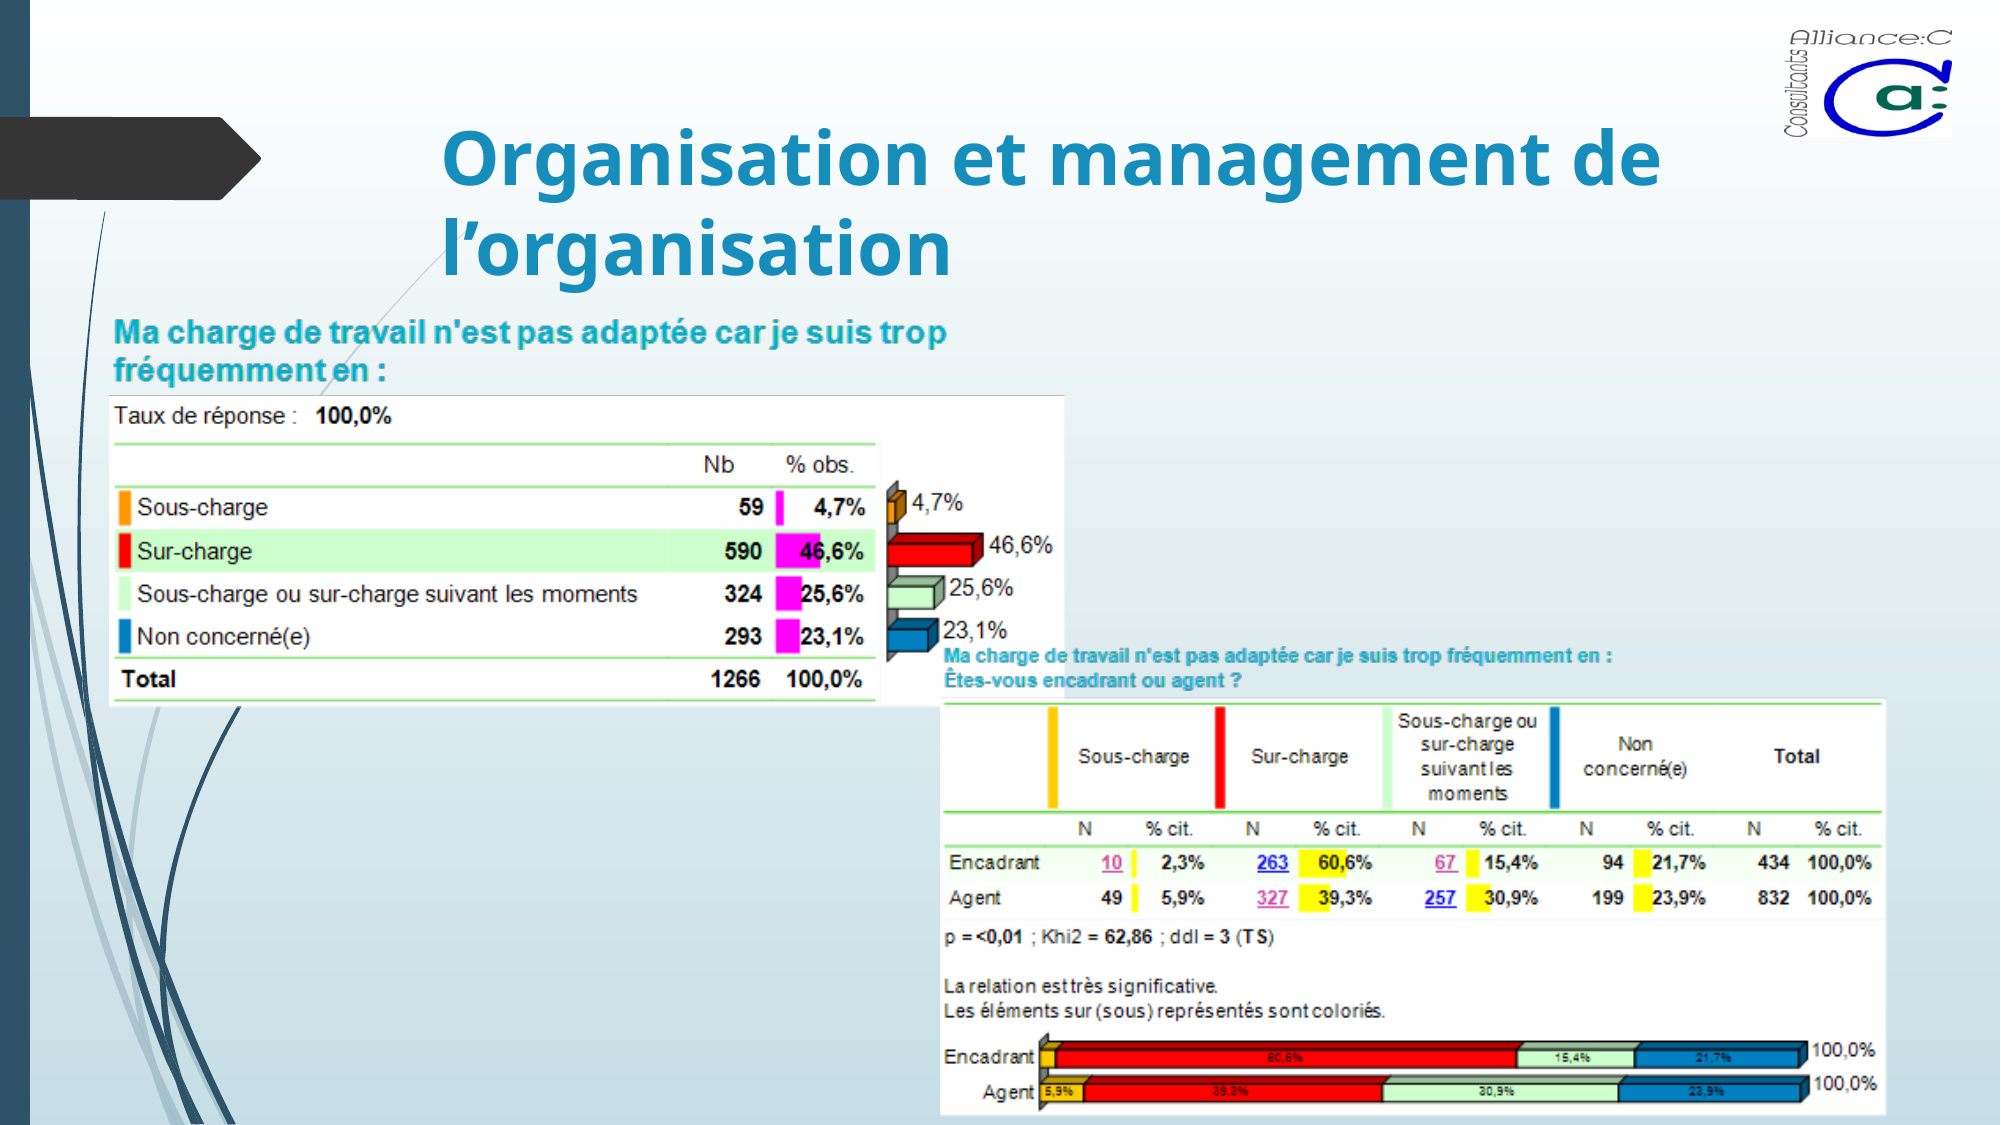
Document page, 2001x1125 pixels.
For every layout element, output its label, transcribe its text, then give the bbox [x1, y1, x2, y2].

picture [1784, 30, 1952, 137]
picture [109, 312, 1888, 1117]
title Organisation et management de l’organisation [425, 102, 1888, 313]
